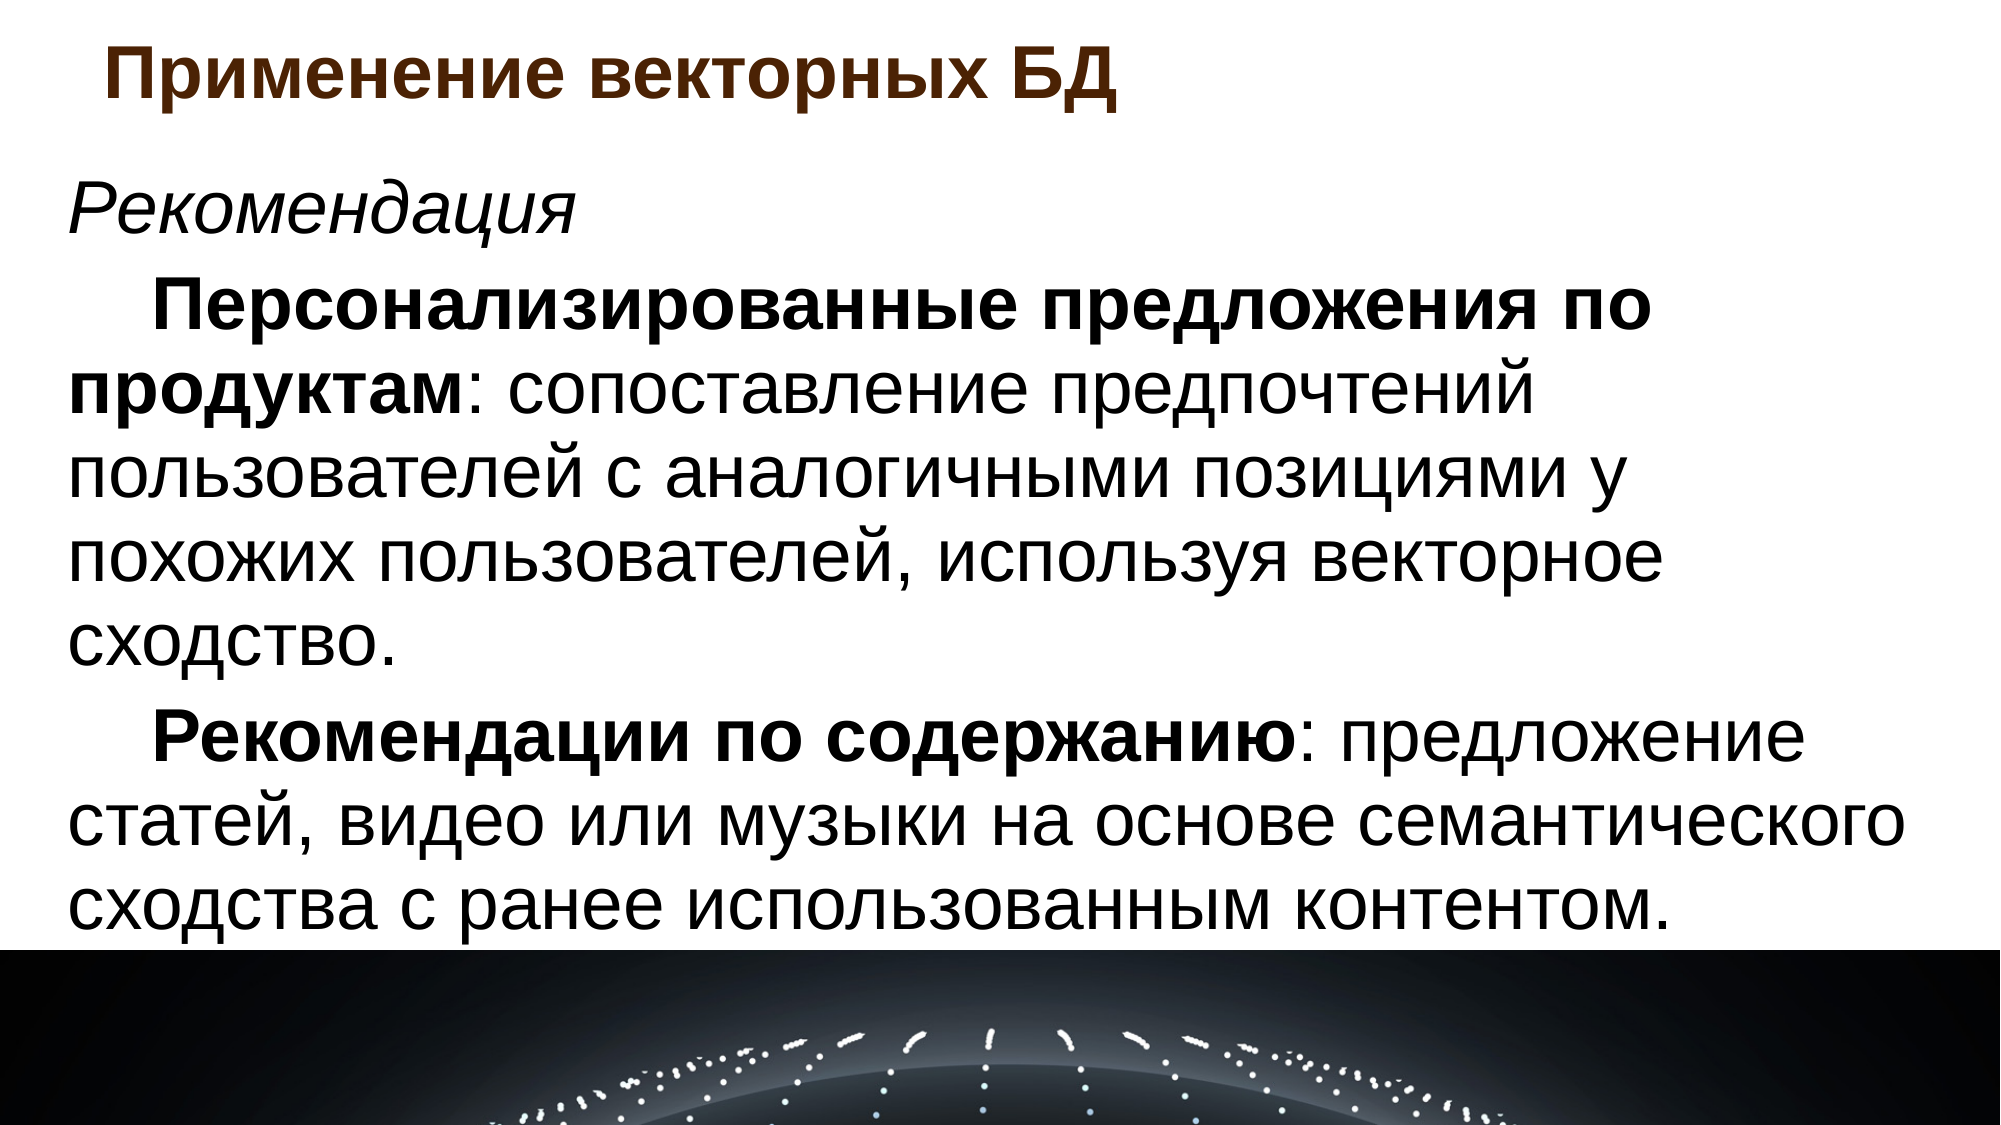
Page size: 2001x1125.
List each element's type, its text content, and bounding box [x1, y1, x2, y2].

picture [0, 950, 2000, 1125]
text_box Рекомендация Персонализированные предложения по продуктам: сопоставление предпочтений пользователей с аналогичными позициями у похожих пользователей, используя векторное сходство. Рекомендации по содержанию: предложение статей, видео или музыки на основе семантического сходства с ранее использованным контентом. [53, 158, 1943, 953]
text_box Применение векторных БД [88, 23, 1949, 142]
